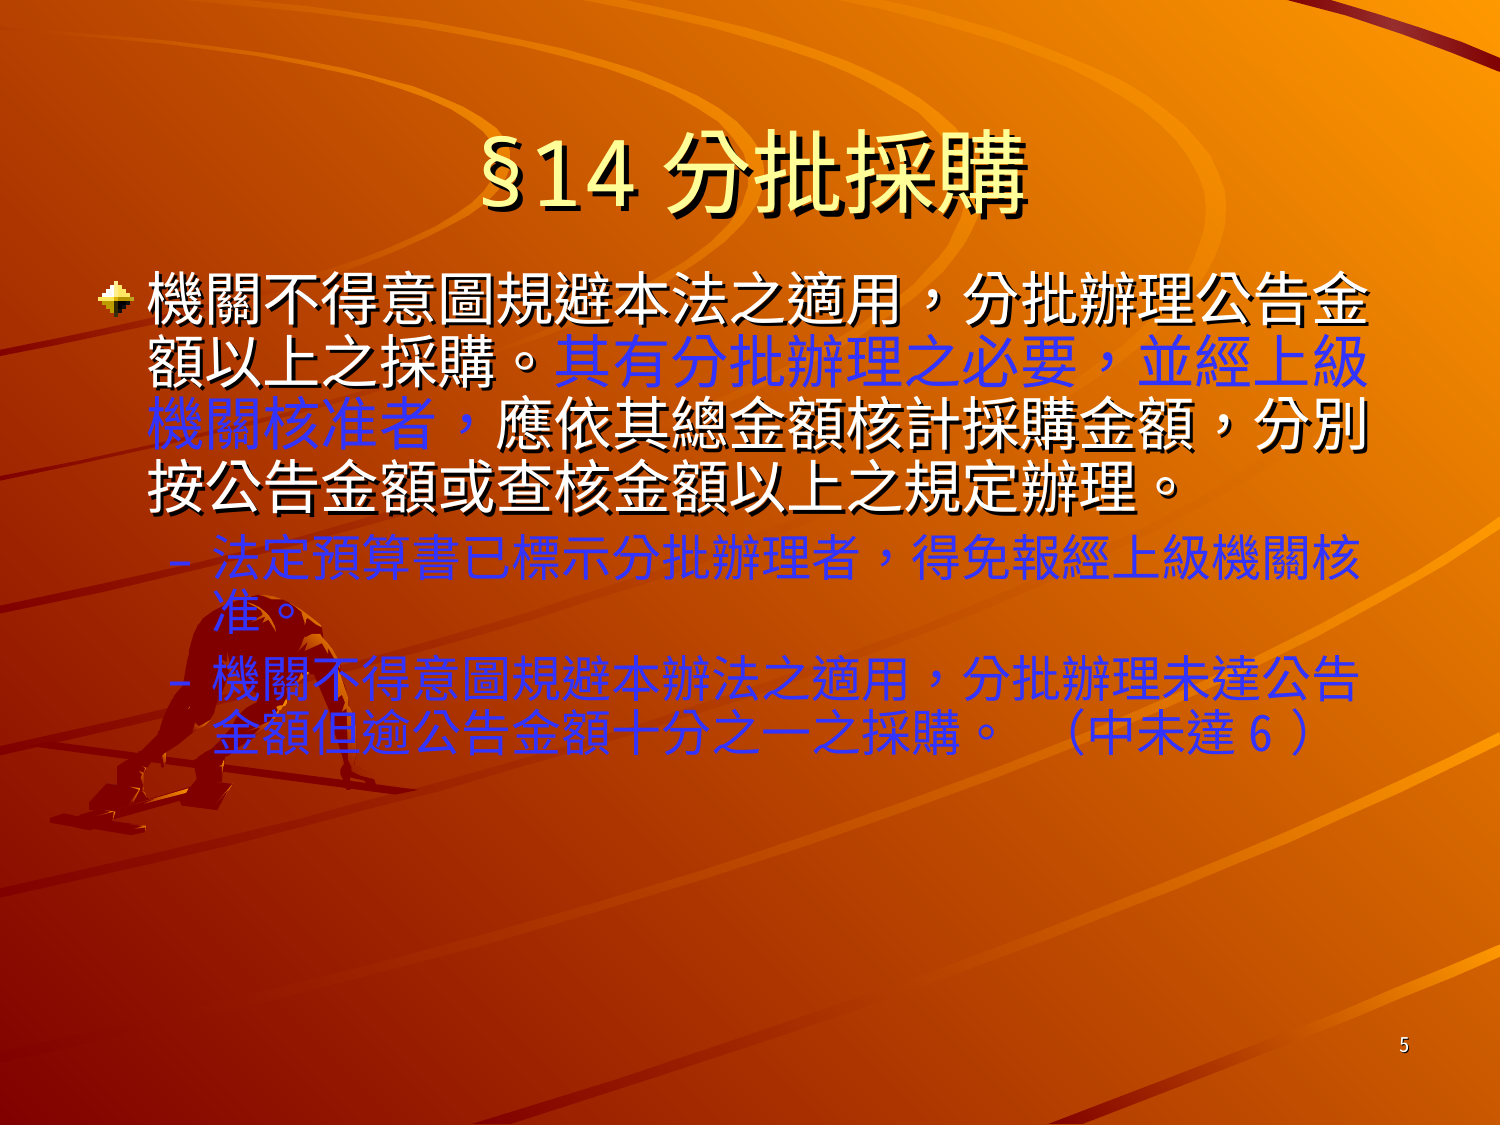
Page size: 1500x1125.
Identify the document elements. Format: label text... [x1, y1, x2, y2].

text_box <編號> [1074, 1024, 1426, 1100]
list 機關不得意圖規避本法之適用，分批辦理公告金額以上之採購。其有分批辦理之必要，並經上級機關核准者，應依其總金額核計採購金額，分別按公告金額或查核金額以上之規定辦理。 法定預算書已標示分批辦理者，得免報經上級機關核准。 機關不得意圖規避本辦法之適用，分批辦理未達公告金額但逾公告金額十分之一之採購。 （中未達6） [75, 262, 1426, 1006]
title §14分批採購 [75, 25, 1426, 233]
